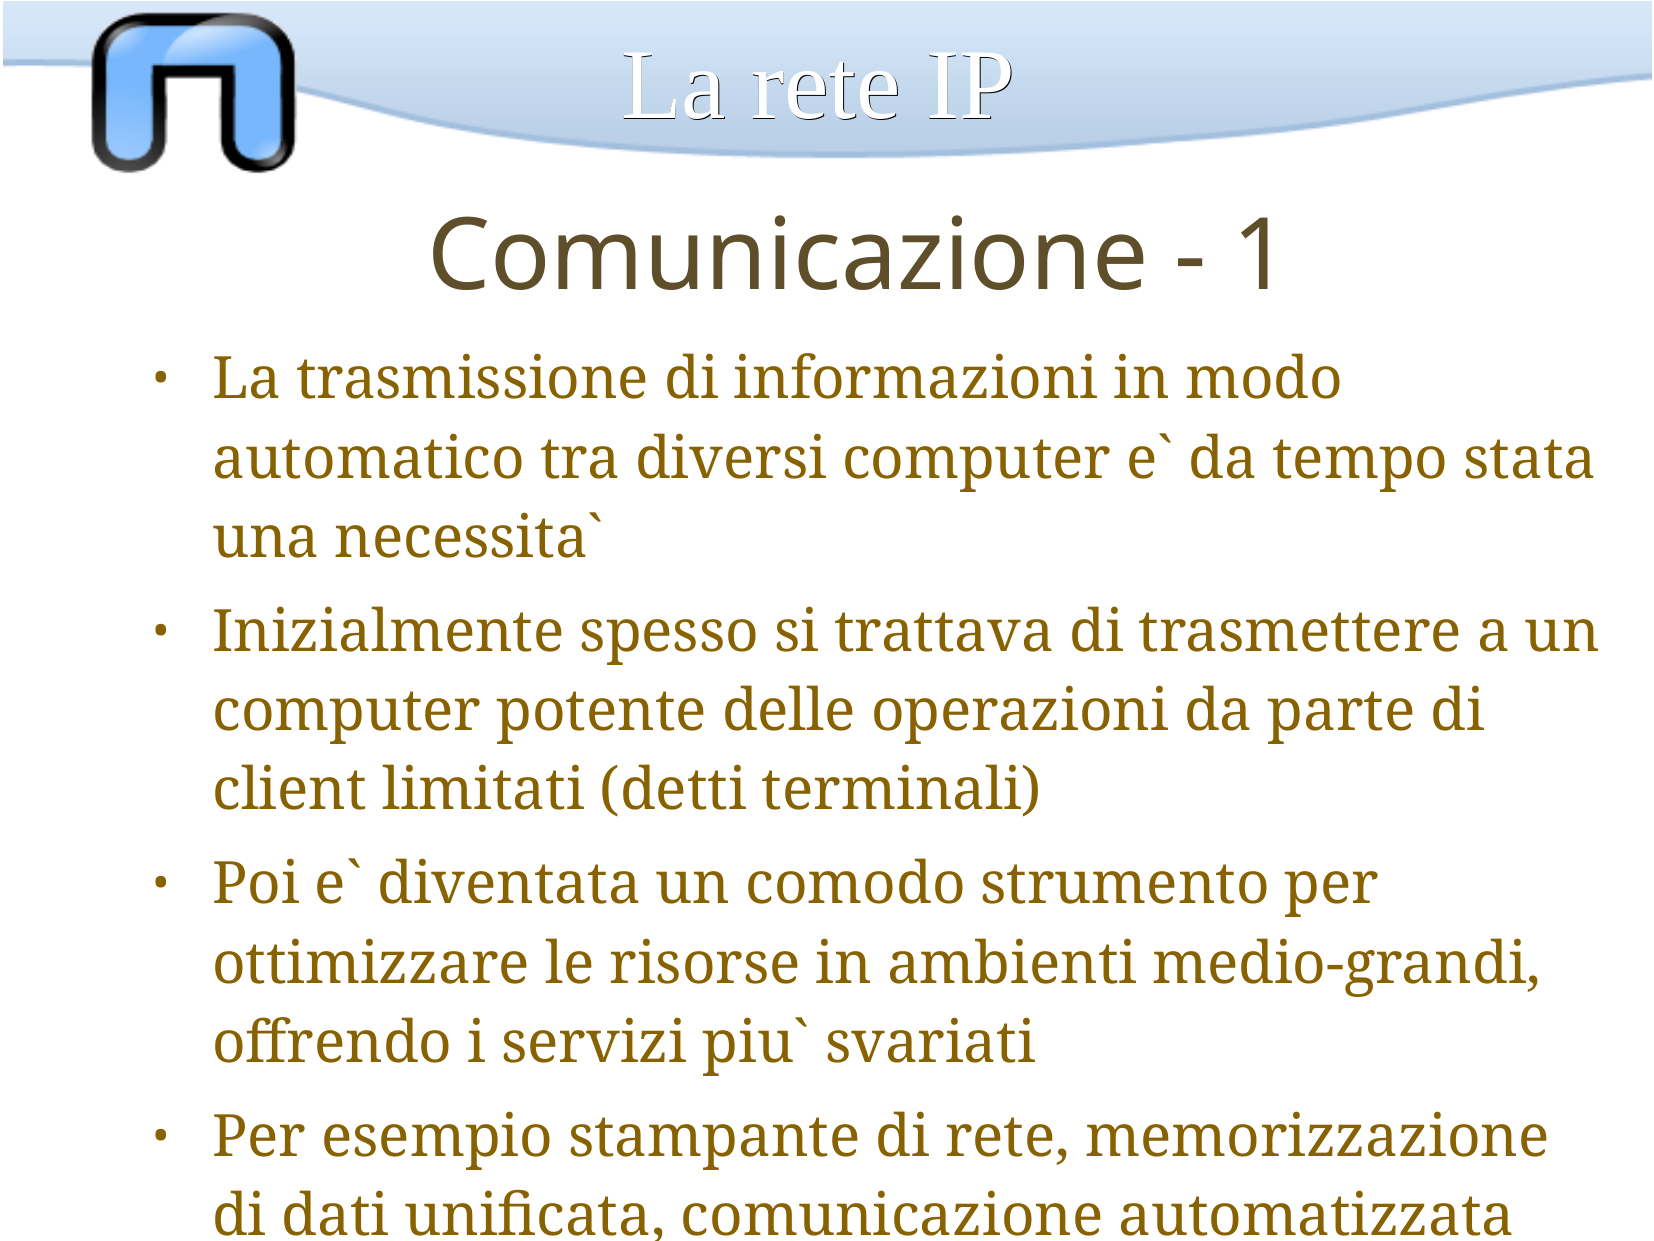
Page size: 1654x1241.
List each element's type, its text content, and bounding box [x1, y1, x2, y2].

list La trasmissione di informazioni in modo automatico tra diversi computer e` da tempo stata una necessita` Inizialmente spesso si trattava di trasmettere a un computer potente delle operazioni da parte di client limitati (detti terminali) Poi e` diventata un comodo strumento per ottimizzare le risorse in ambienti medio-grandi, offrendo i servizi piu` svariati Per esempio stampante di rete, memorizzazione di dati unificata, comunicazione automatizzata [118, 336, 1609, 1223]
title Comunicazione - 1 [120, 211, 1598, 336]
picture [0, 0, 1654, 1241]
text_box La rete IP [573, 29, 1063, 178]
